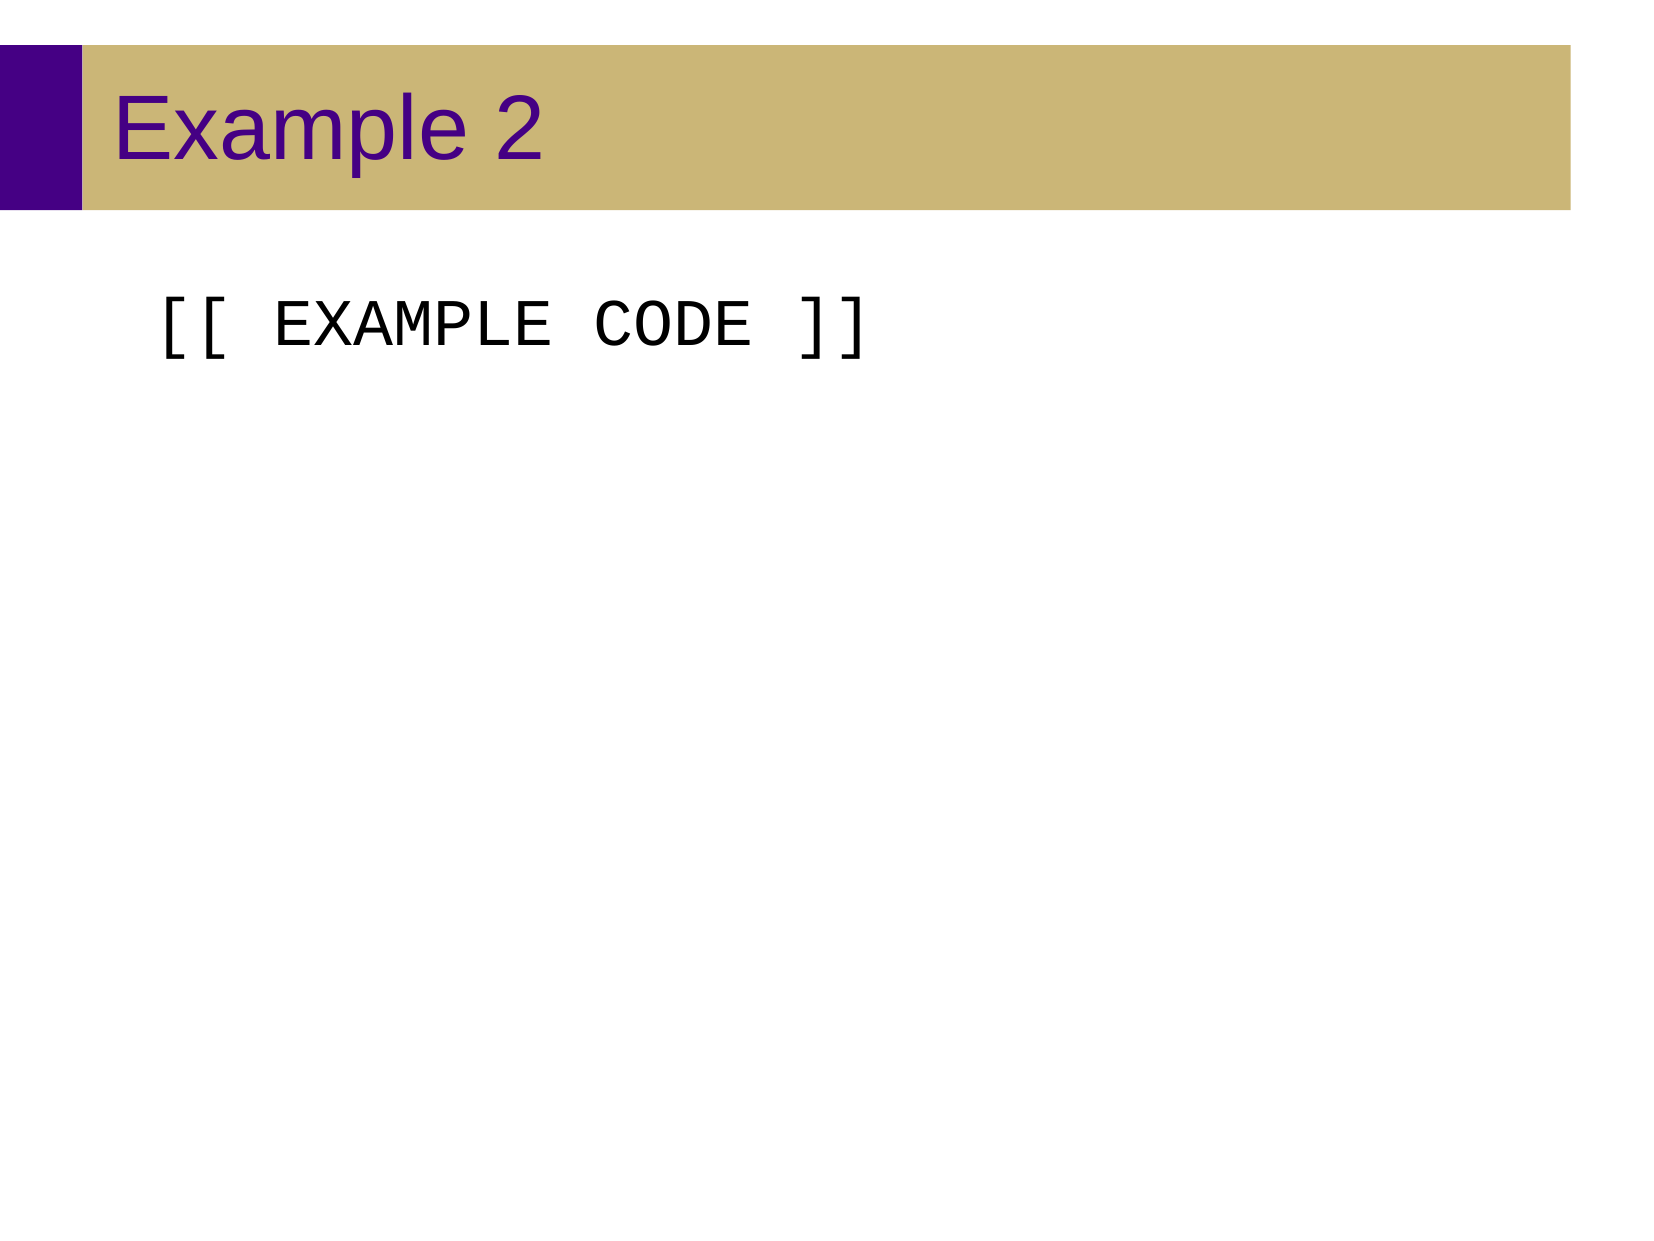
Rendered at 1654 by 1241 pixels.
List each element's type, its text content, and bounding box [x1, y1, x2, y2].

title Example 2 [82, 45, 1571, 211]
list [[ EXAMPLE CODE ]] [82, 290, 1571, 1010]
